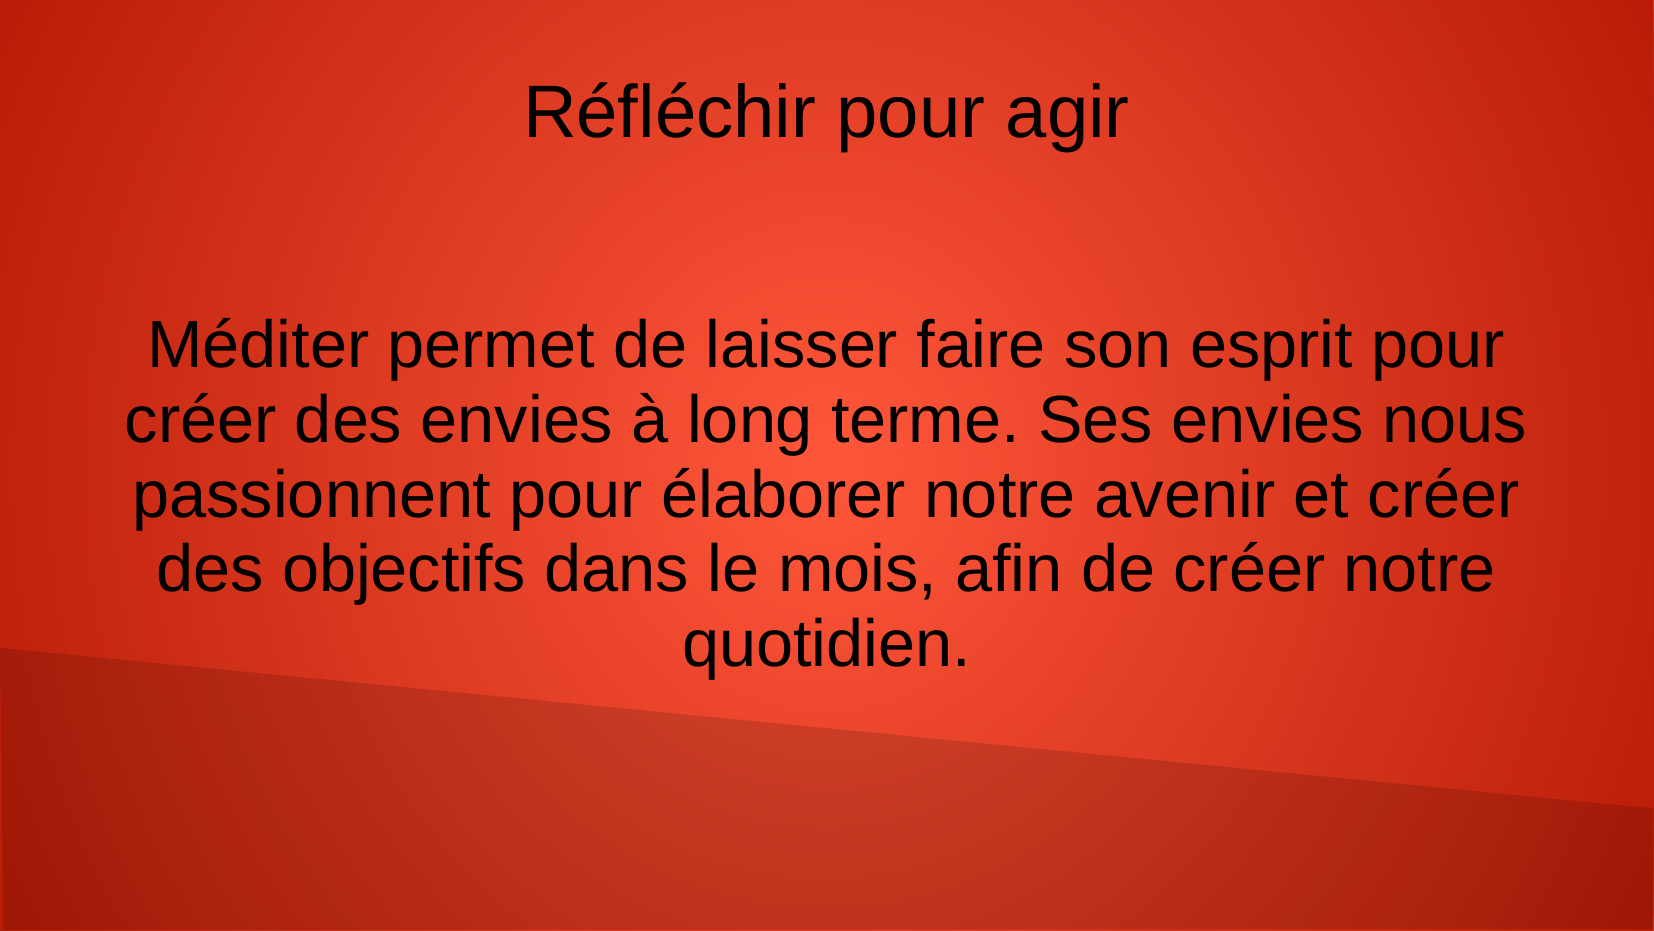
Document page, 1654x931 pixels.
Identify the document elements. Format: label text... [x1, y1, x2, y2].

title Réfléchir pour agir [82, 35, 1571, 189]
subtitle Méditer permet de laisser faire son esprit pour créer des envies à long terme. Ses envies nous passionnent pour élaborer notre avenir et créer des objectifs dans le mois, afin de créer notre quotidien. [82, 224, 1571, 764]
